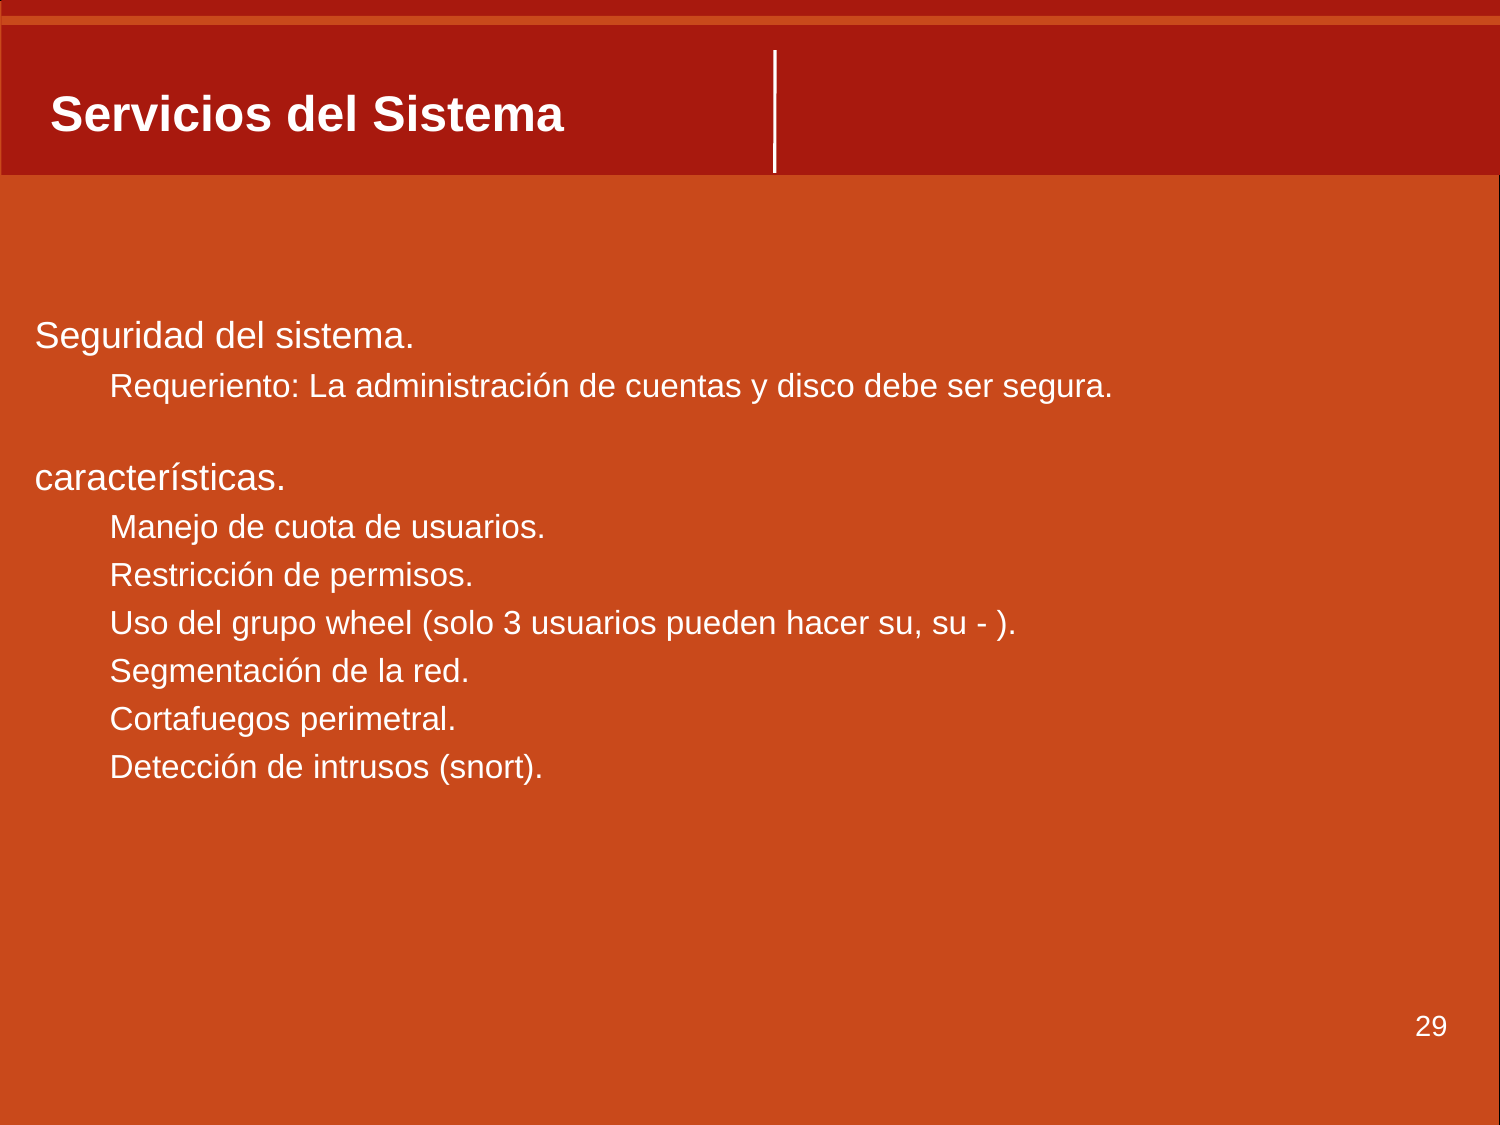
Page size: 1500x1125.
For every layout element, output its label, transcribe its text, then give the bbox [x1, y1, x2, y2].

title Servicios del Sistema [50, 60, 751, 164]
list Seguridad del sistema. Requeriento: La administración de cuentas y disco debe ser segura. características. Manejo de cuota de usuarios. Restricción de permisos. Uso del grupo wheel (solo 3 usuarios pueden hacer su, su - ). Segmentación de la red. Cortafuegos perimetral. Detección de intrusos (snort). [34, 260, 1435, 1048]
